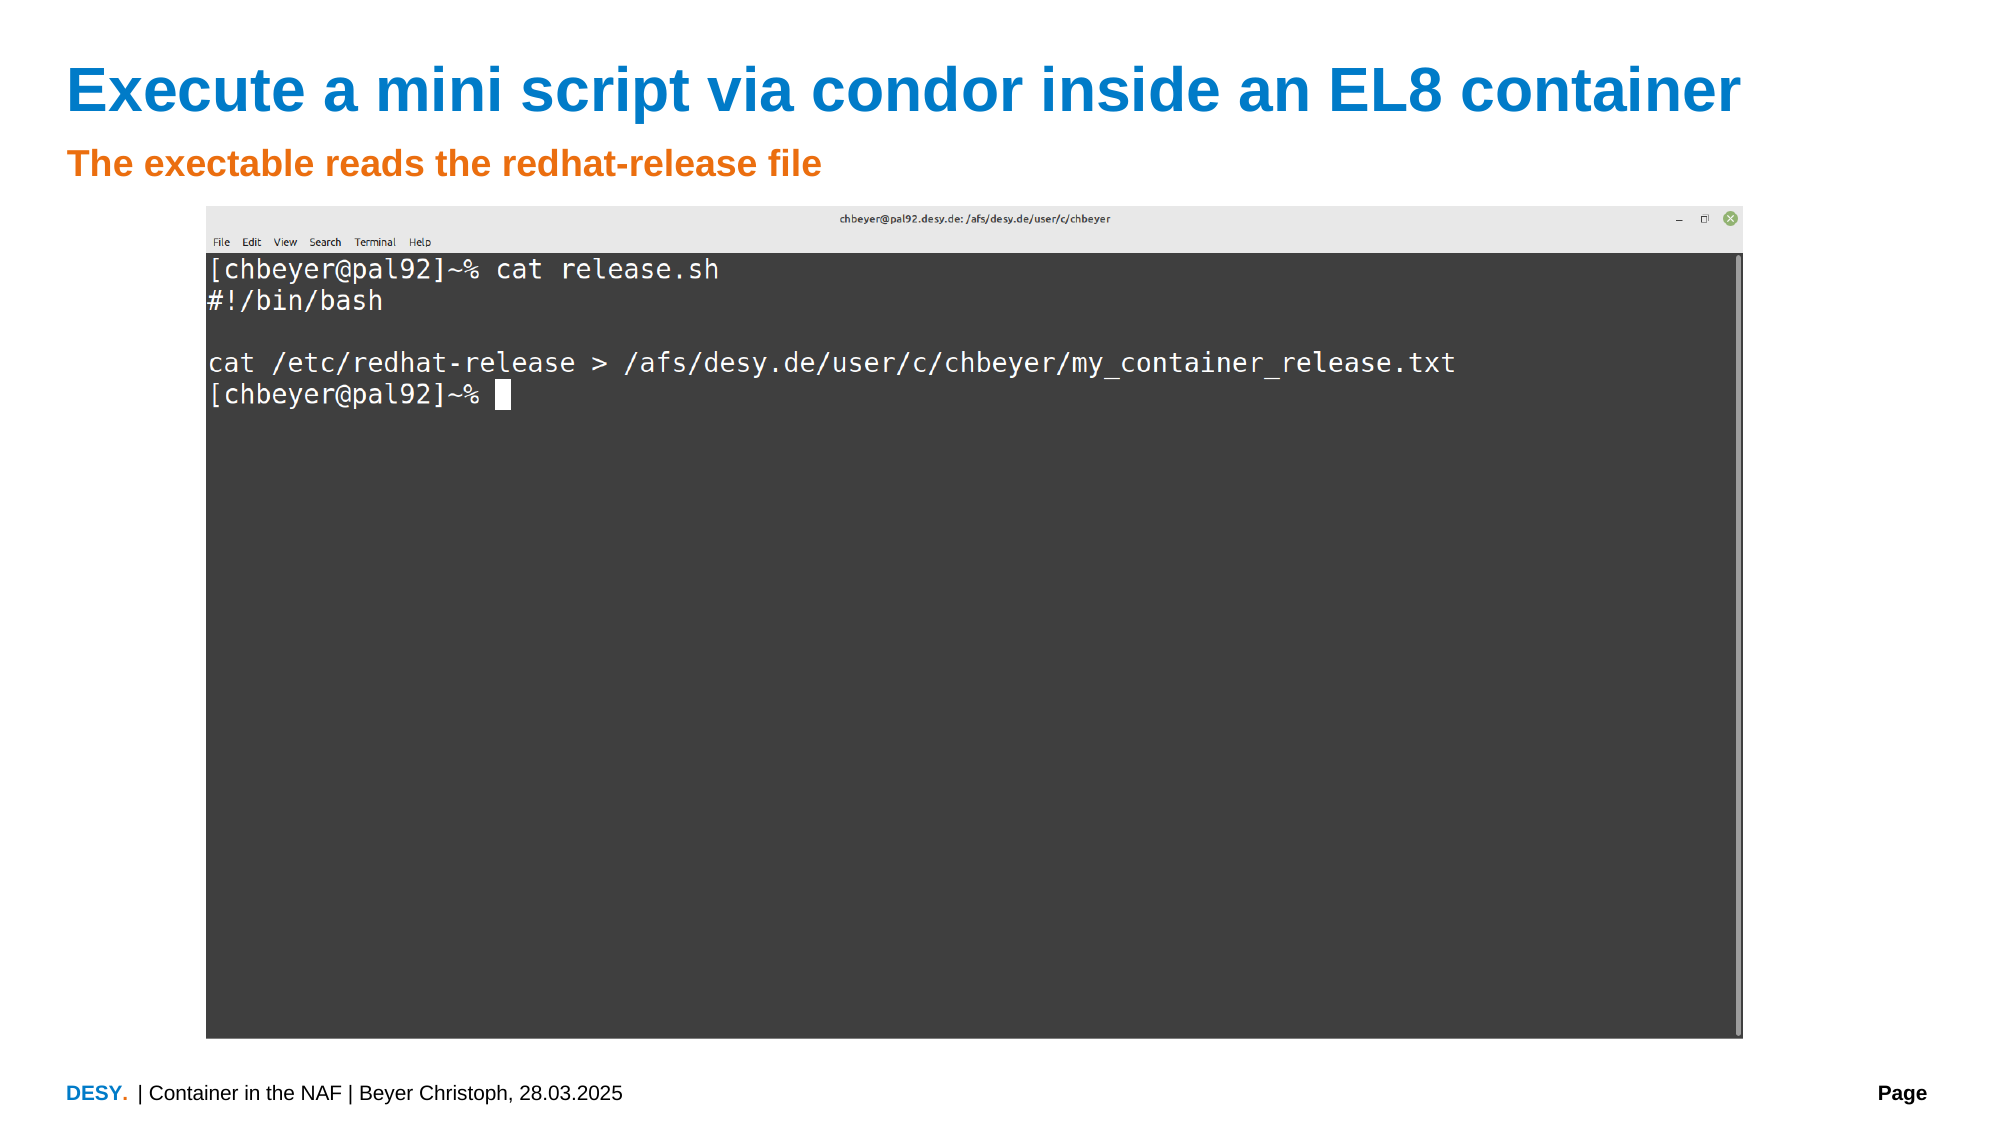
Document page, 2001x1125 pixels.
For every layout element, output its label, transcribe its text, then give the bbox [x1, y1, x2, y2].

picture [206, 206, 1743, 1039]
title Execute a mini script via condor inside an EL8 container [66, 57, 1933, 132]
list The exectable reads the redhat-release file [66, 134, 1934, 197]
